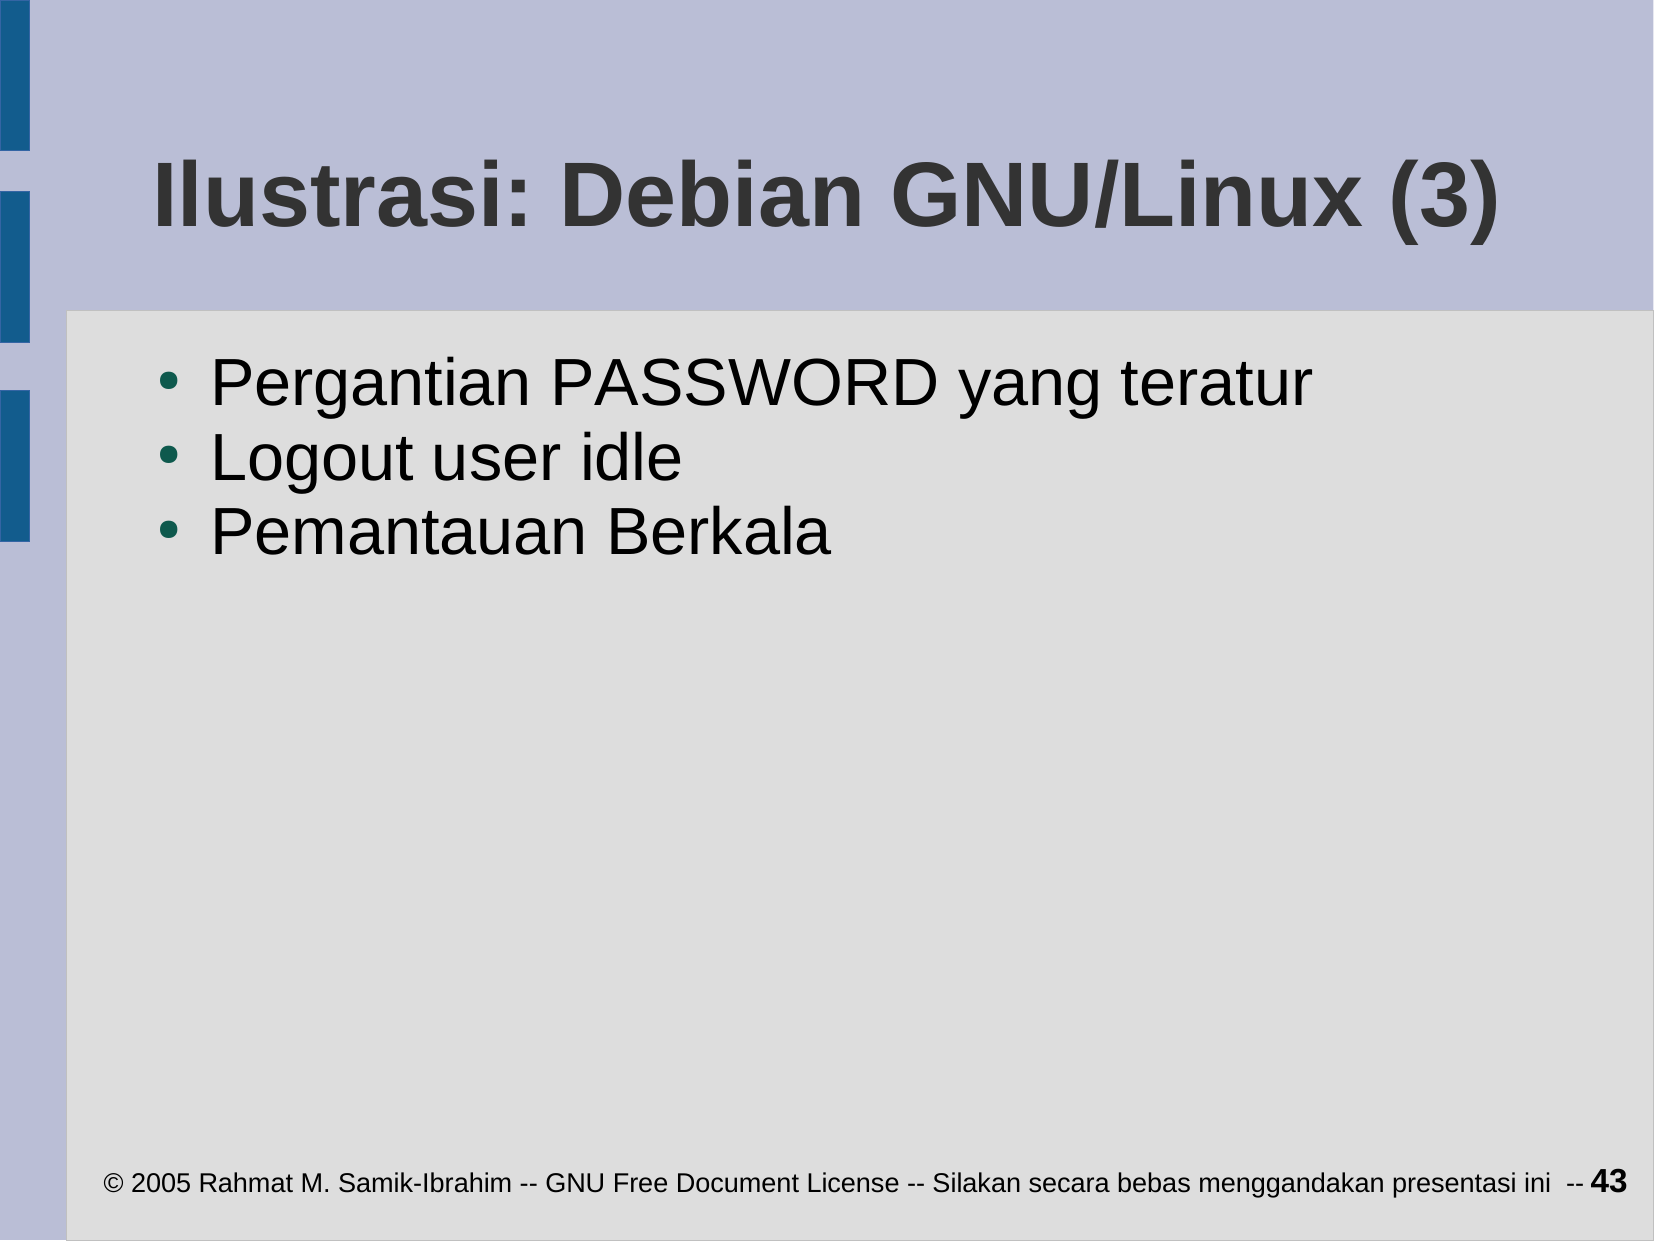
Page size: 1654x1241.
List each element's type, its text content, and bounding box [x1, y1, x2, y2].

list Pergantian PASSWORD yang teratur Logout user idle Pemantauan Berkala [121, 344, 1534, 1127]
title Ilustrasi: Debian GNU/Linux (3) [121, 91, 1534, 299]
